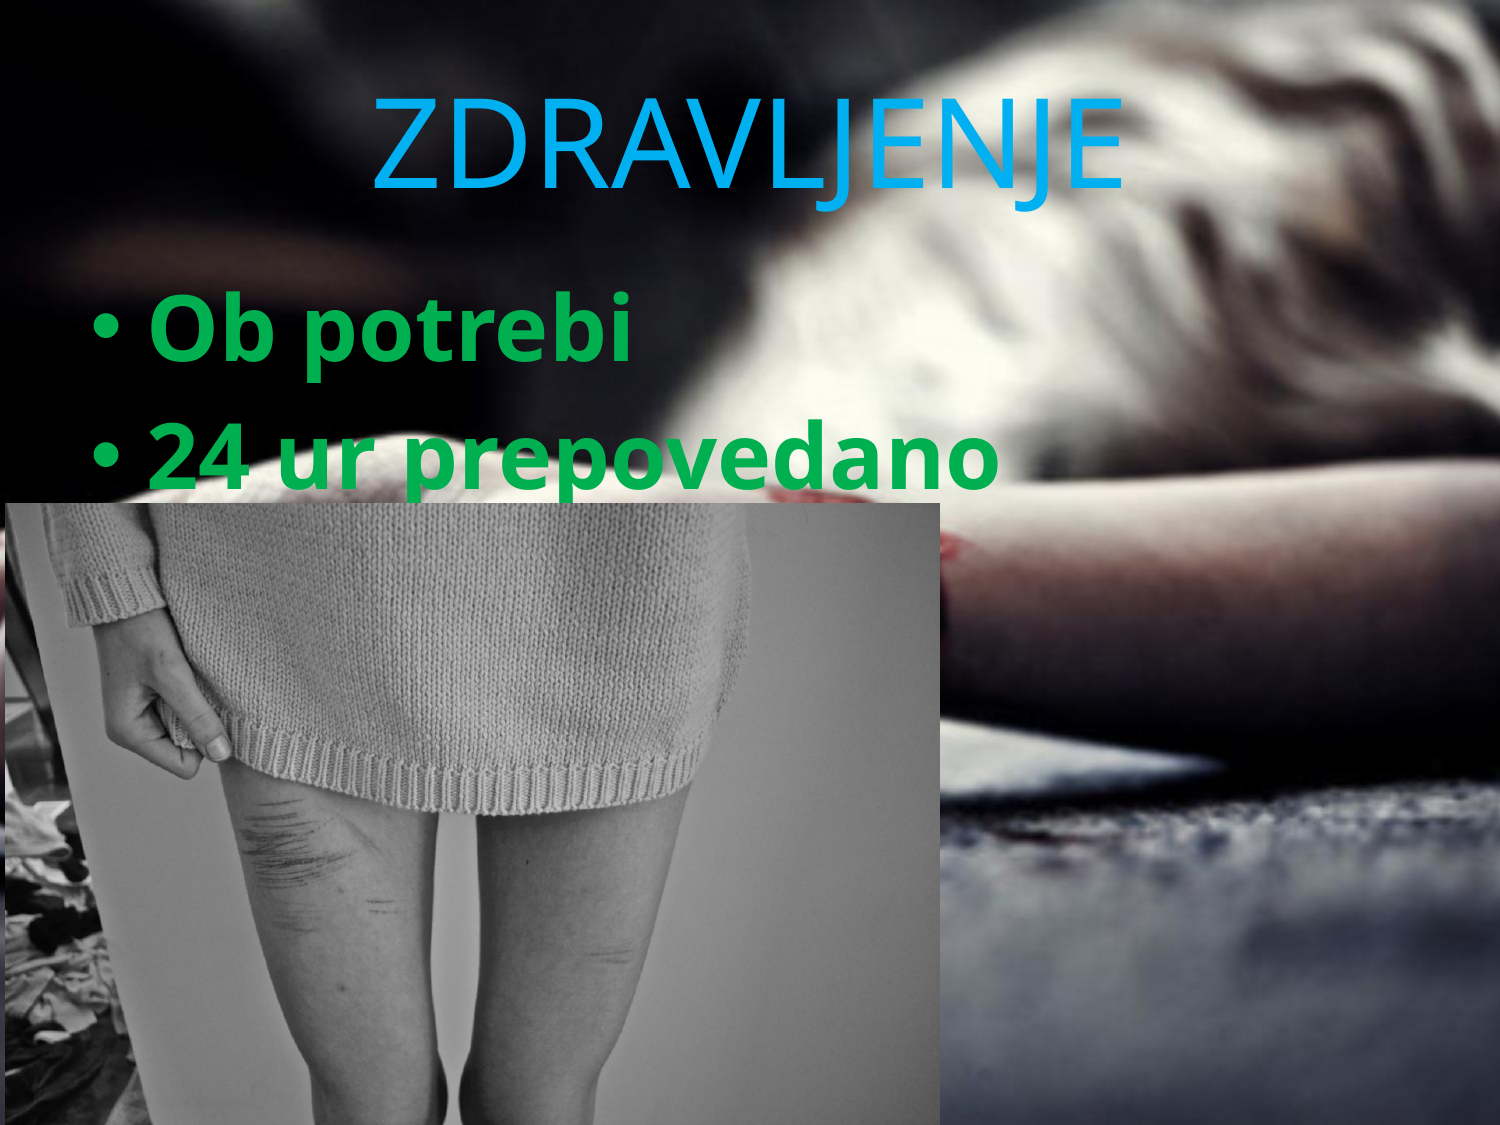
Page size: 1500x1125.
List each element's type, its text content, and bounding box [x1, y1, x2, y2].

title ZDRAVLJENJE [75, 45, 1425, 233]
picture [0, 0, 1500, 1125]
list Ob potrebi 24 ur prepovedano [75, 262, 1425, 1005]
